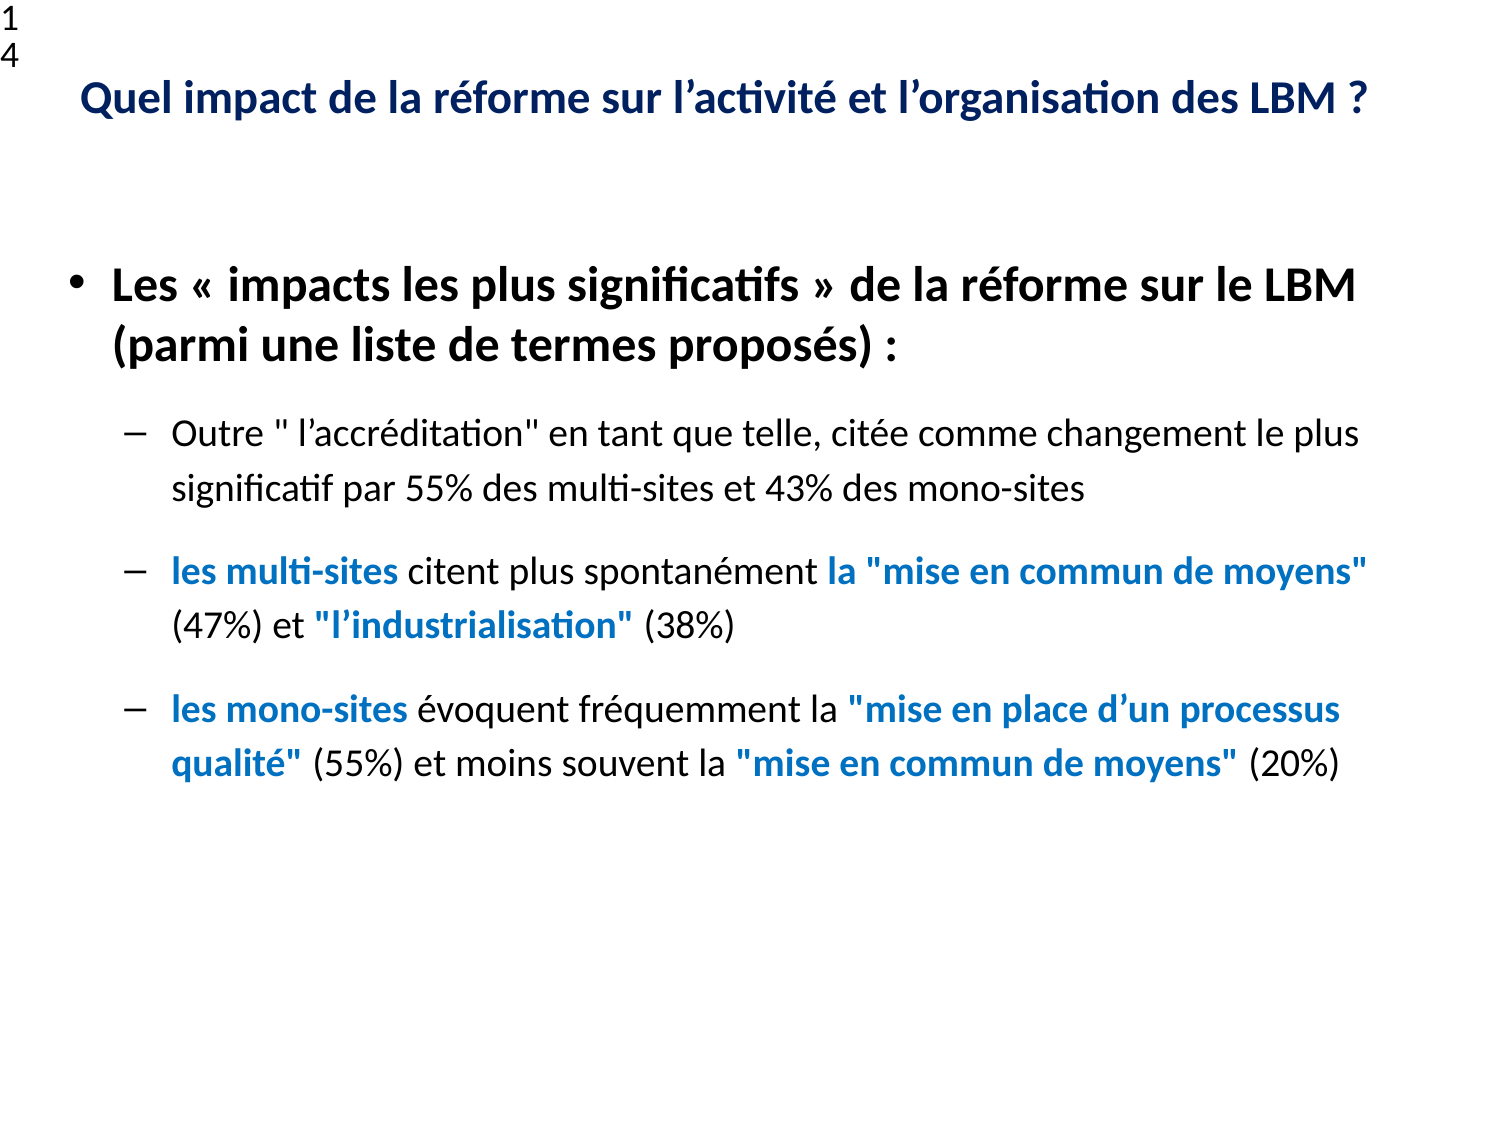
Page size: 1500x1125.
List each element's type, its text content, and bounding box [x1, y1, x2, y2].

title Quel impact de la réforme sur l’activité et l’organisation des LBM ? [64, 30, 1415, 159]
list Les « impacts les plus significatifs » de la réforme sur le LBM (parmi une liste de termes proposés) : Outre " l’accréditation" en tant que telle, citée comme changement le plus significatif par 55% des multi-sites et 43% des mono-sites les multi-sites citent plus spontanément la "mise en commun de moyens" (47%) et "l’industrialisation" (38%) les mono-sites évoquent fréquemment la "mise en place d’un processus qualité" (55%) et moins souvent la "mise en commun de moyens" (20%) [53, 243, 1388, 1083]
